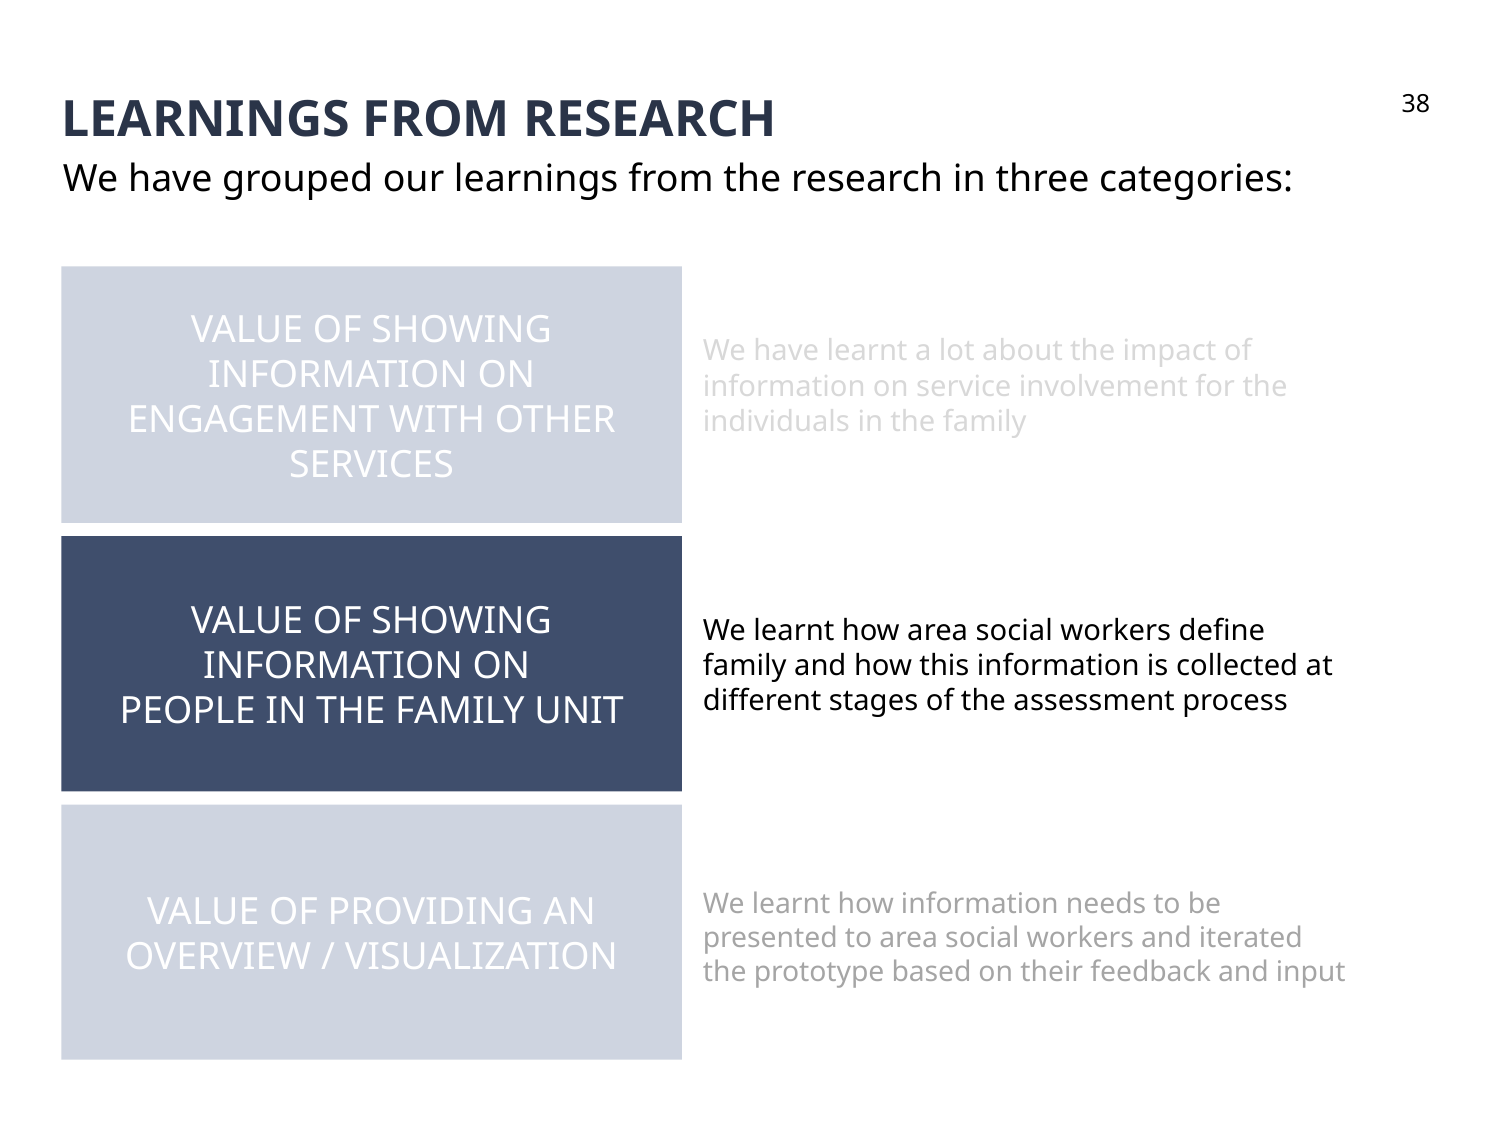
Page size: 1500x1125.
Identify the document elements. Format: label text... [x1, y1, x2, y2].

slide_number <number> [1388, 87, 1431, 136]
text_box We learnt how area social workers define family and how this information is collected at different stages of the assessment process [702, 597, 1349, 730]
text_box We have grouped our learnings from the research in three categories: [47, 136, 1439, 218]
text_box We learnt how information needs to be presented to area social workers and iterated the prototype based on their feedback and input [702, 869, 1349, 1002]
text_box VALUE OF SHOWING INFORMATION ON PEOPLE IN THE FAMILY UNIT [61, 536, 682, 792]
text_box VALUE OF SHOWING INFORMATION ON ENGAGEMENT WITH OTHER SERVICES [61, 266, 682, 523]
text_box We have learnt a lot about the impact of information on service involvement for the individuals in the family [702, 318, 1349, 451]
title VALUE OF PROVIDING AN OVERVIEW / VISUALIZATION [61, 804, 682, 1060]
text_box LEARNINGS FROM RESEARCH [61, 85, 1500, 256]
